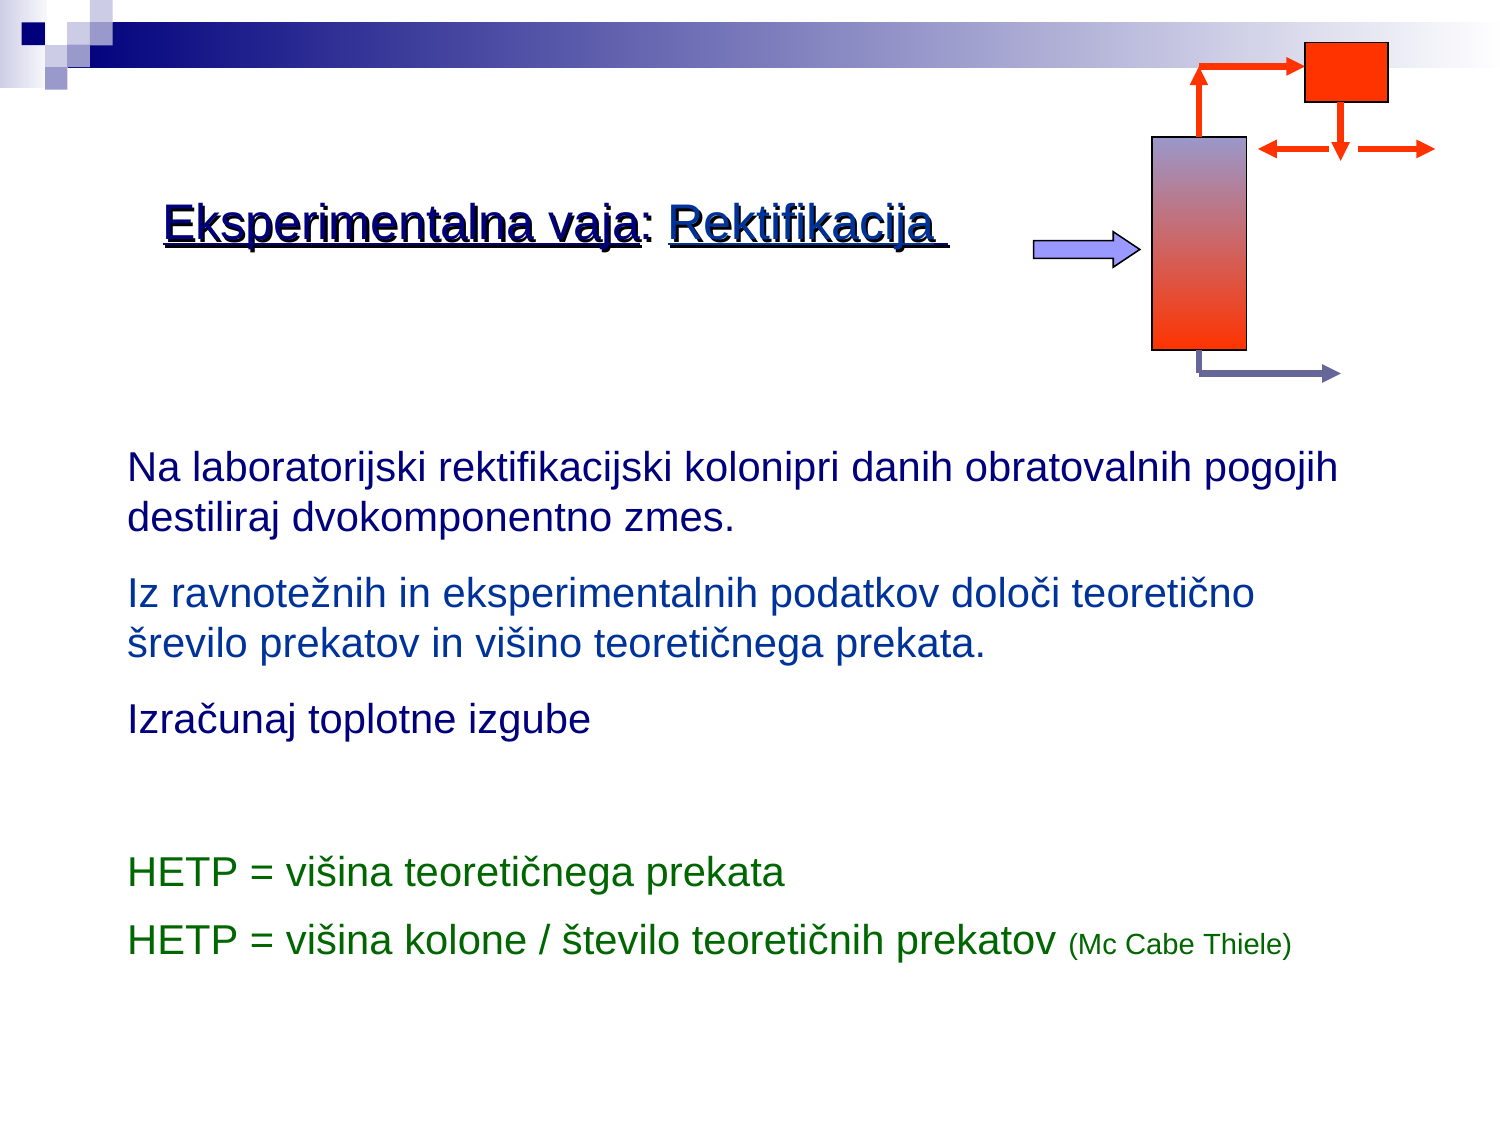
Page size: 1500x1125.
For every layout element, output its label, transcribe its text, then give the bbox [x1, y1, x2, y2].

text_box [1305, 42, 1389, 102]
text_box [1151, 137, 1247, 350]
text_box Eksperimentalna vaja: Rektifikacija [147, 172, 1151, 267]
text_box [1033, 231, 1140, 268]
text_box Na laboratorijski rektifikacijski kolonipri danih obratovalnih pogojih destiliraj dvokomponentno zmes. Iz ravnotežnih in eksperimentalnih podatkov določi teoretično šrevilo prekatov in višino teoretičnega prekata. Izračunaj toplotne izgube HETP = višina teoretičnega prekata HETP = višina kolone / število teoretičnih prekatov (Mc Cabe Thiele) [112, 432, 1388, 971]
